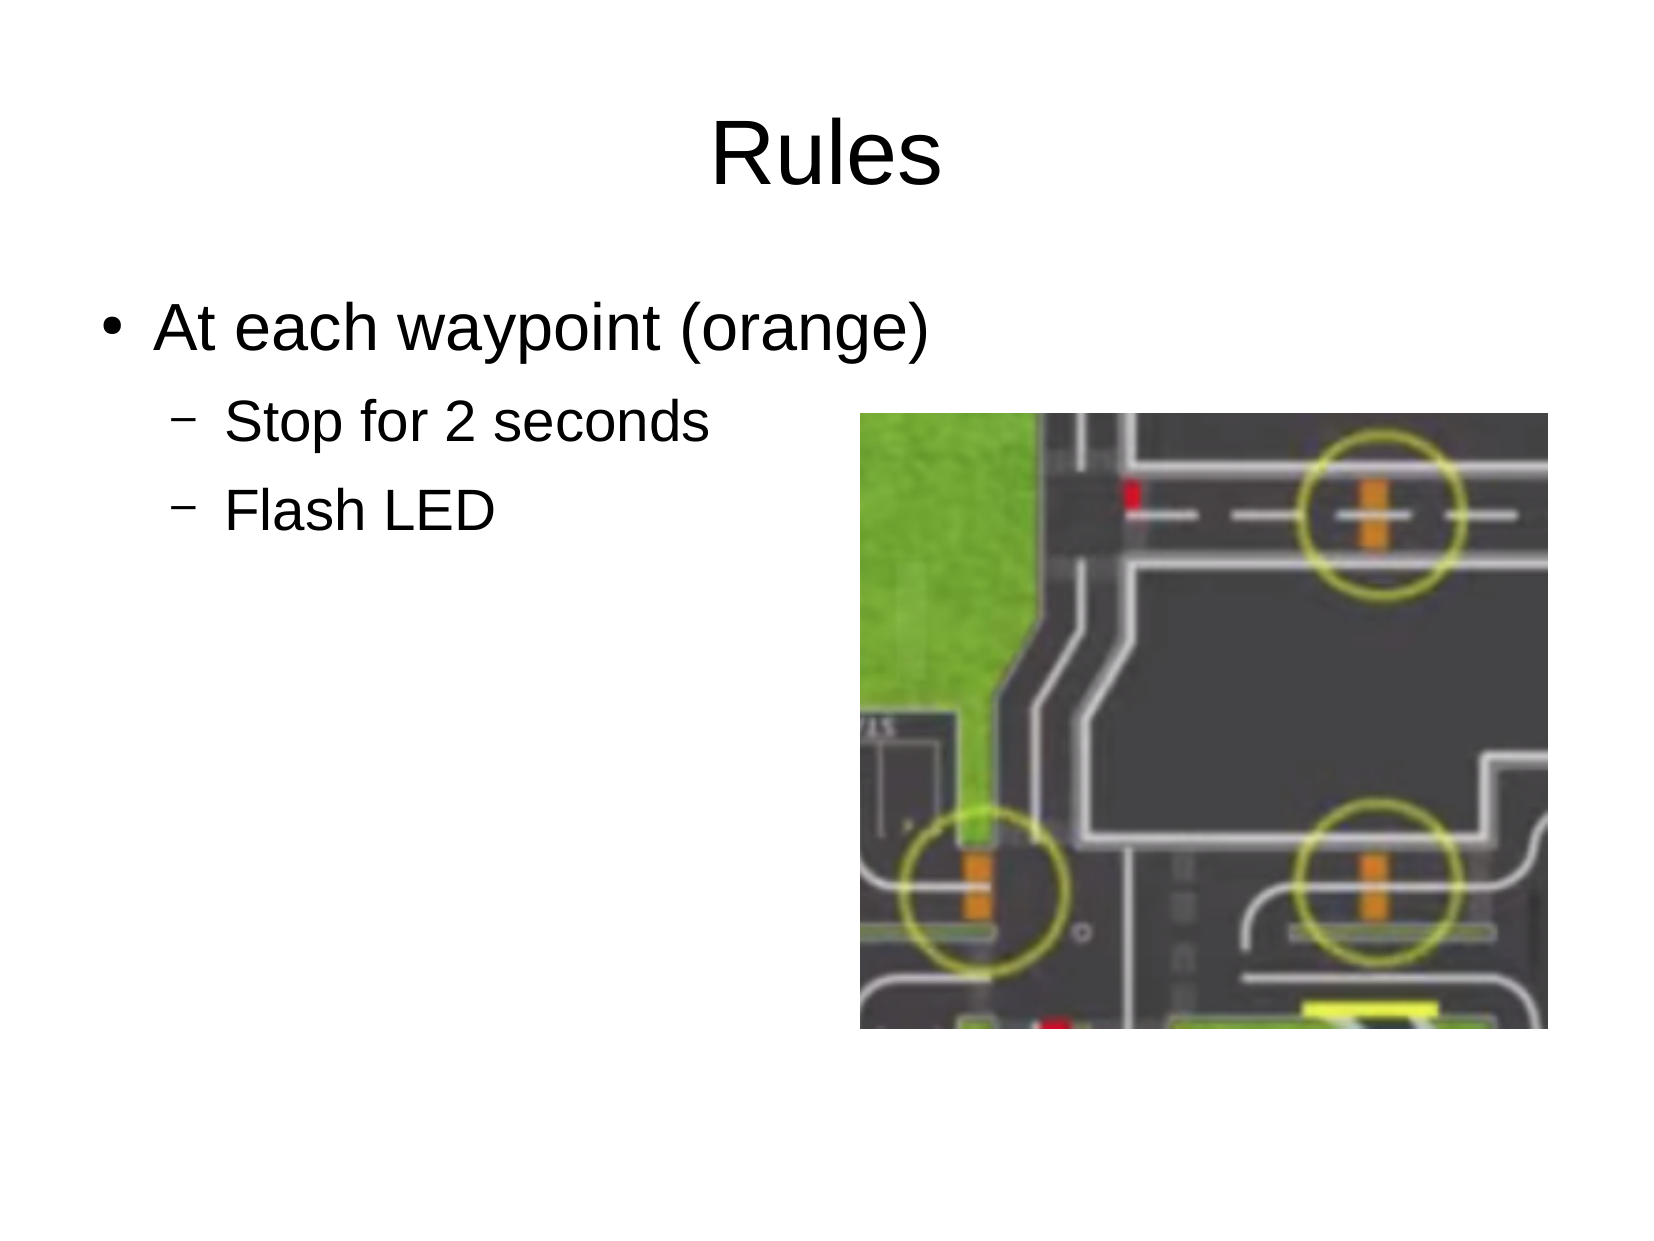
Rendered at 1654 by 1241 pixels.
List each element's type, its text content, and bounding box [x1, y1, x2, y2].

list At each waypoint (orange) Stop for 2 seconds Flash LED [82, 290, 1571, 1010]
picture [860, 413, 1548, 1029]
title Rules [82, 49, 1571, 257]
